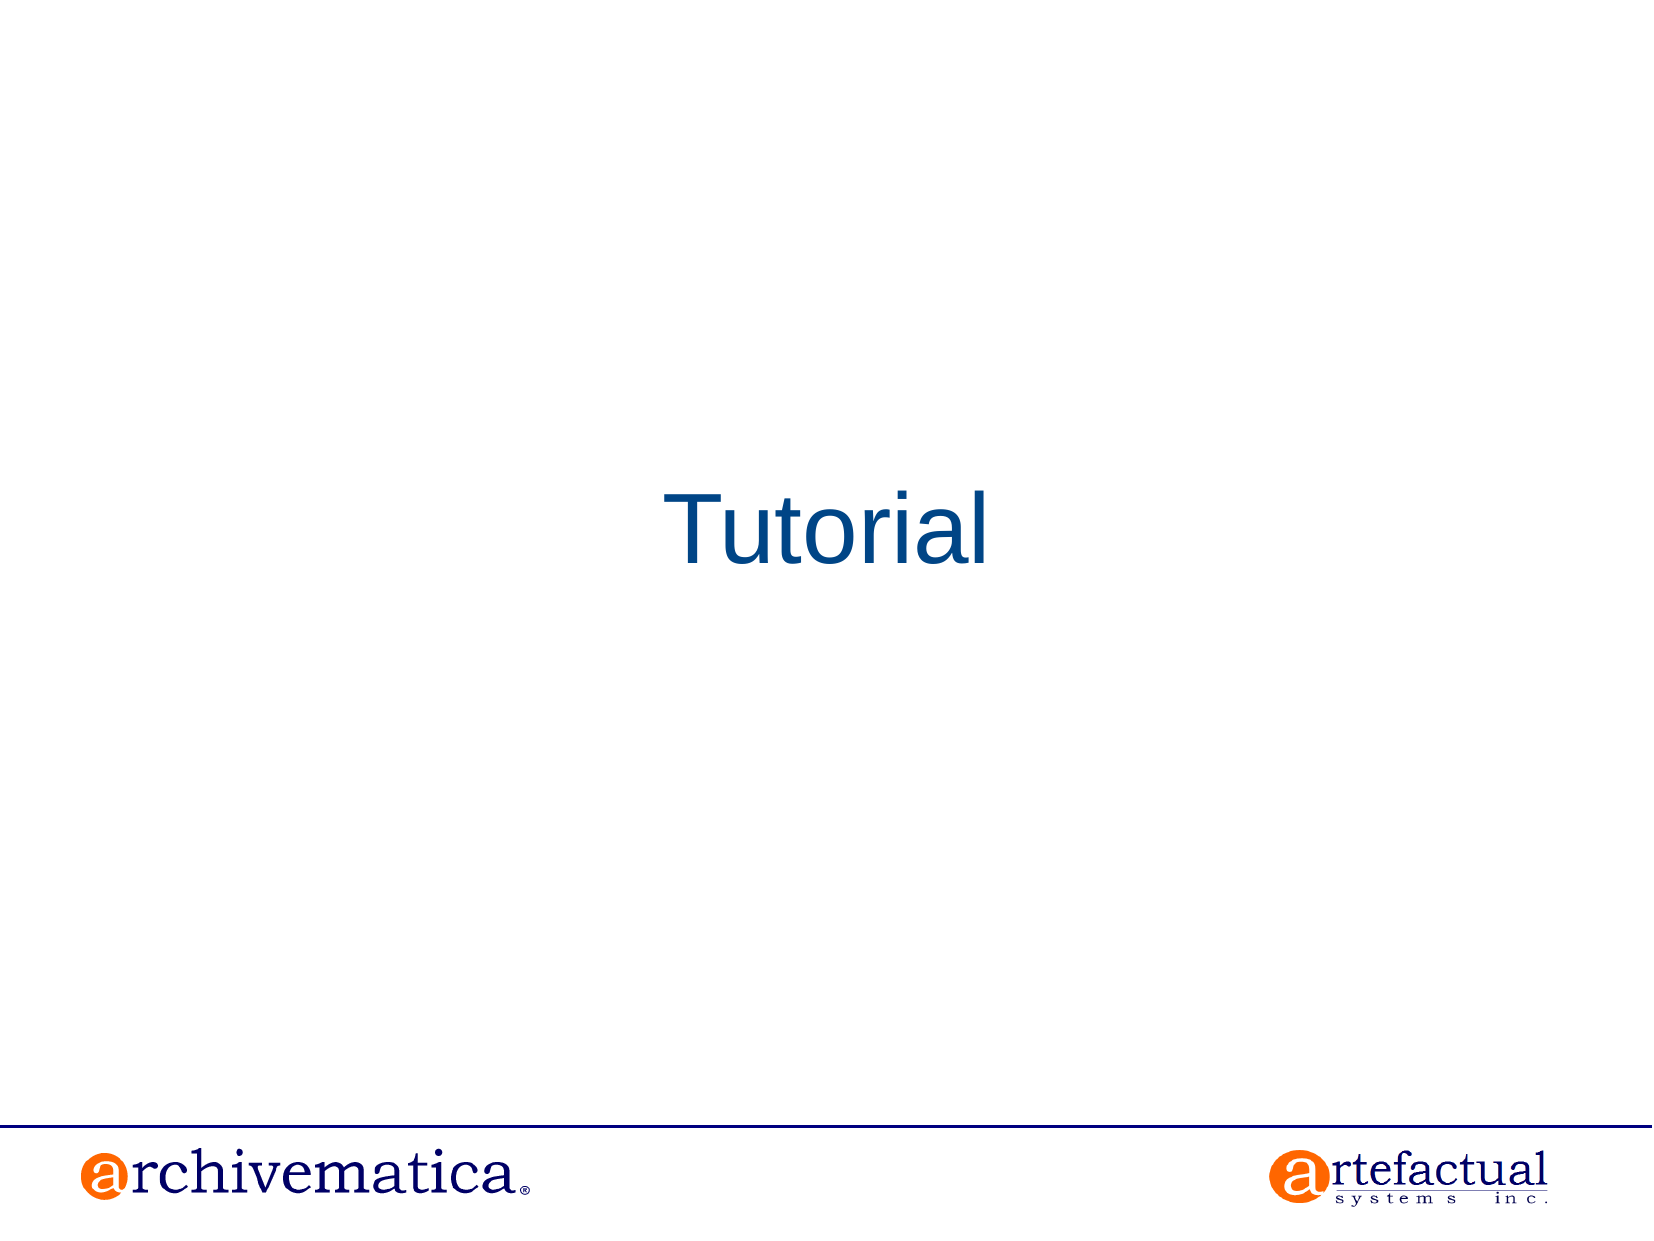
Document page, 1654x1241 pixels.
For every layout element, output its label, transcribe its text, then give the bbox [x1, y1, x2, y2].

picture [81, 1133, 531, 1216]
subtitle Tutorial [82, 49, 1571, 1010]
picture [1262, 1142, 1559, 1214]
